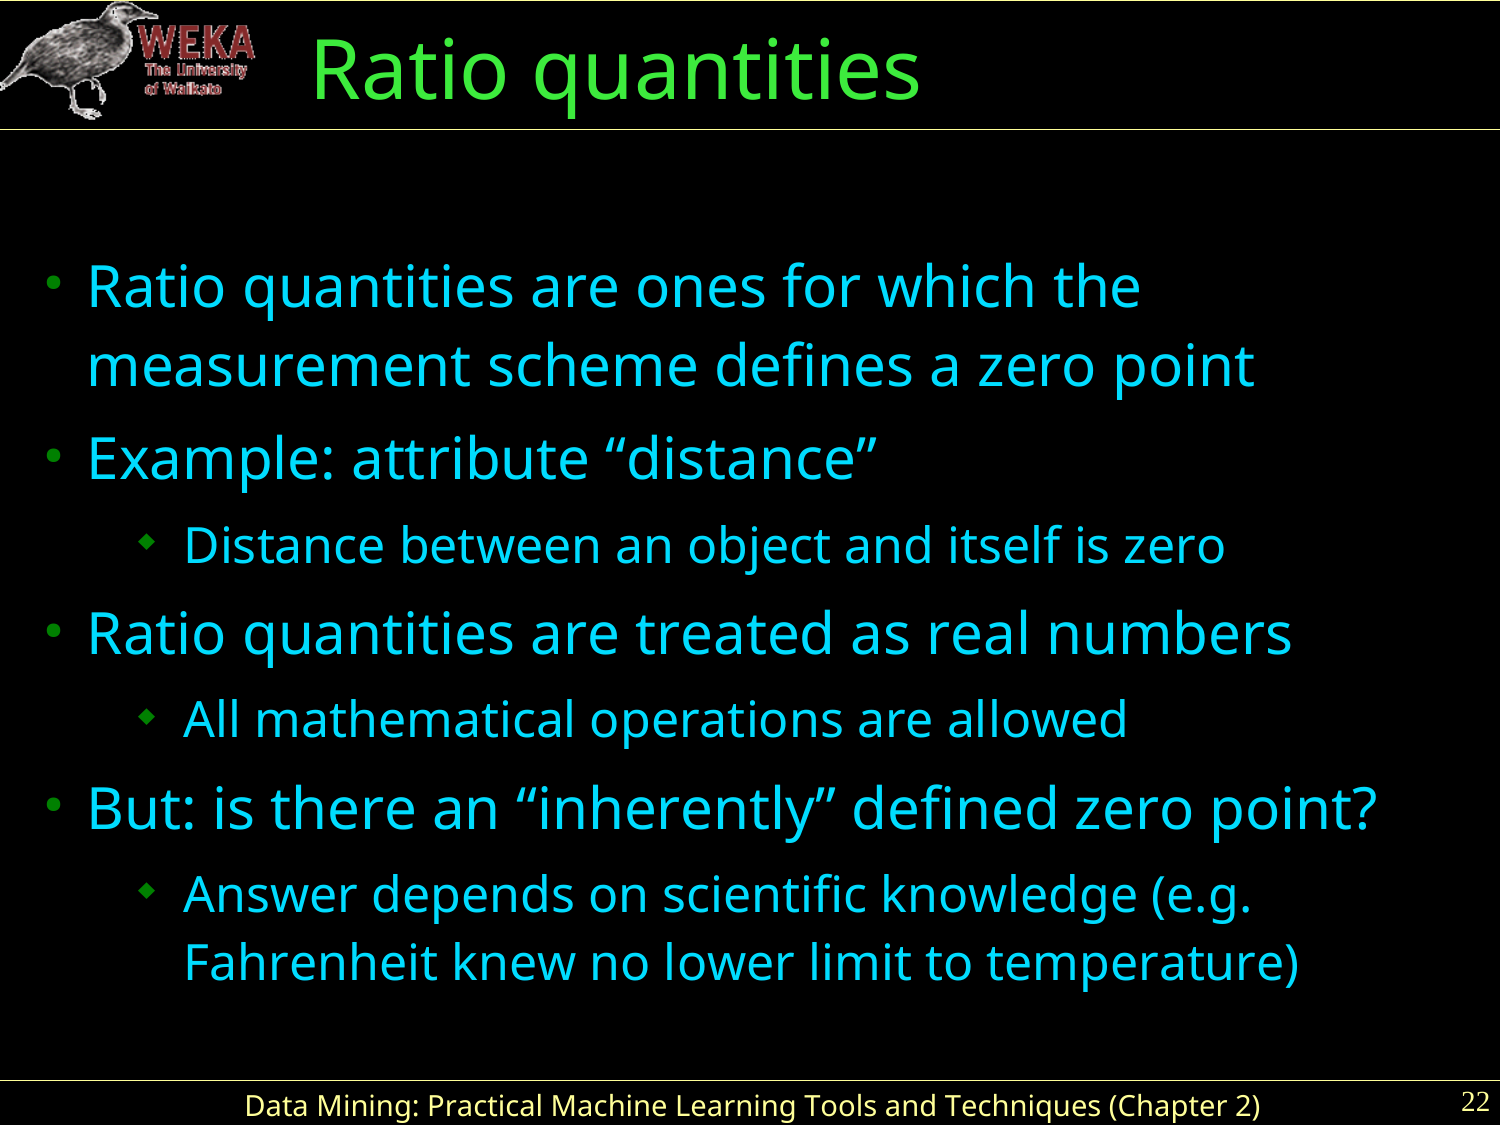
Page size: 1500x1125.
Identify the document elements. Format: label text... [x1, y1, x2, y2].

title Ratio quantities [295, 0, 1500, 148]
text_box Ratio quantities are ones for which the measurement scheme defines a zero point Example: attribute “distance” Distance between an object and itself is zero Ratio quantities are treated as real numbers All mathematical operations are allowed But: is there an “inherently” defined zero point? Answer depends on scientific knowledge (e.g. Fahrenheit knew no lower limit to temperature) [29, 237, 1426, 913]
picture [0, 1, 266, 129]
